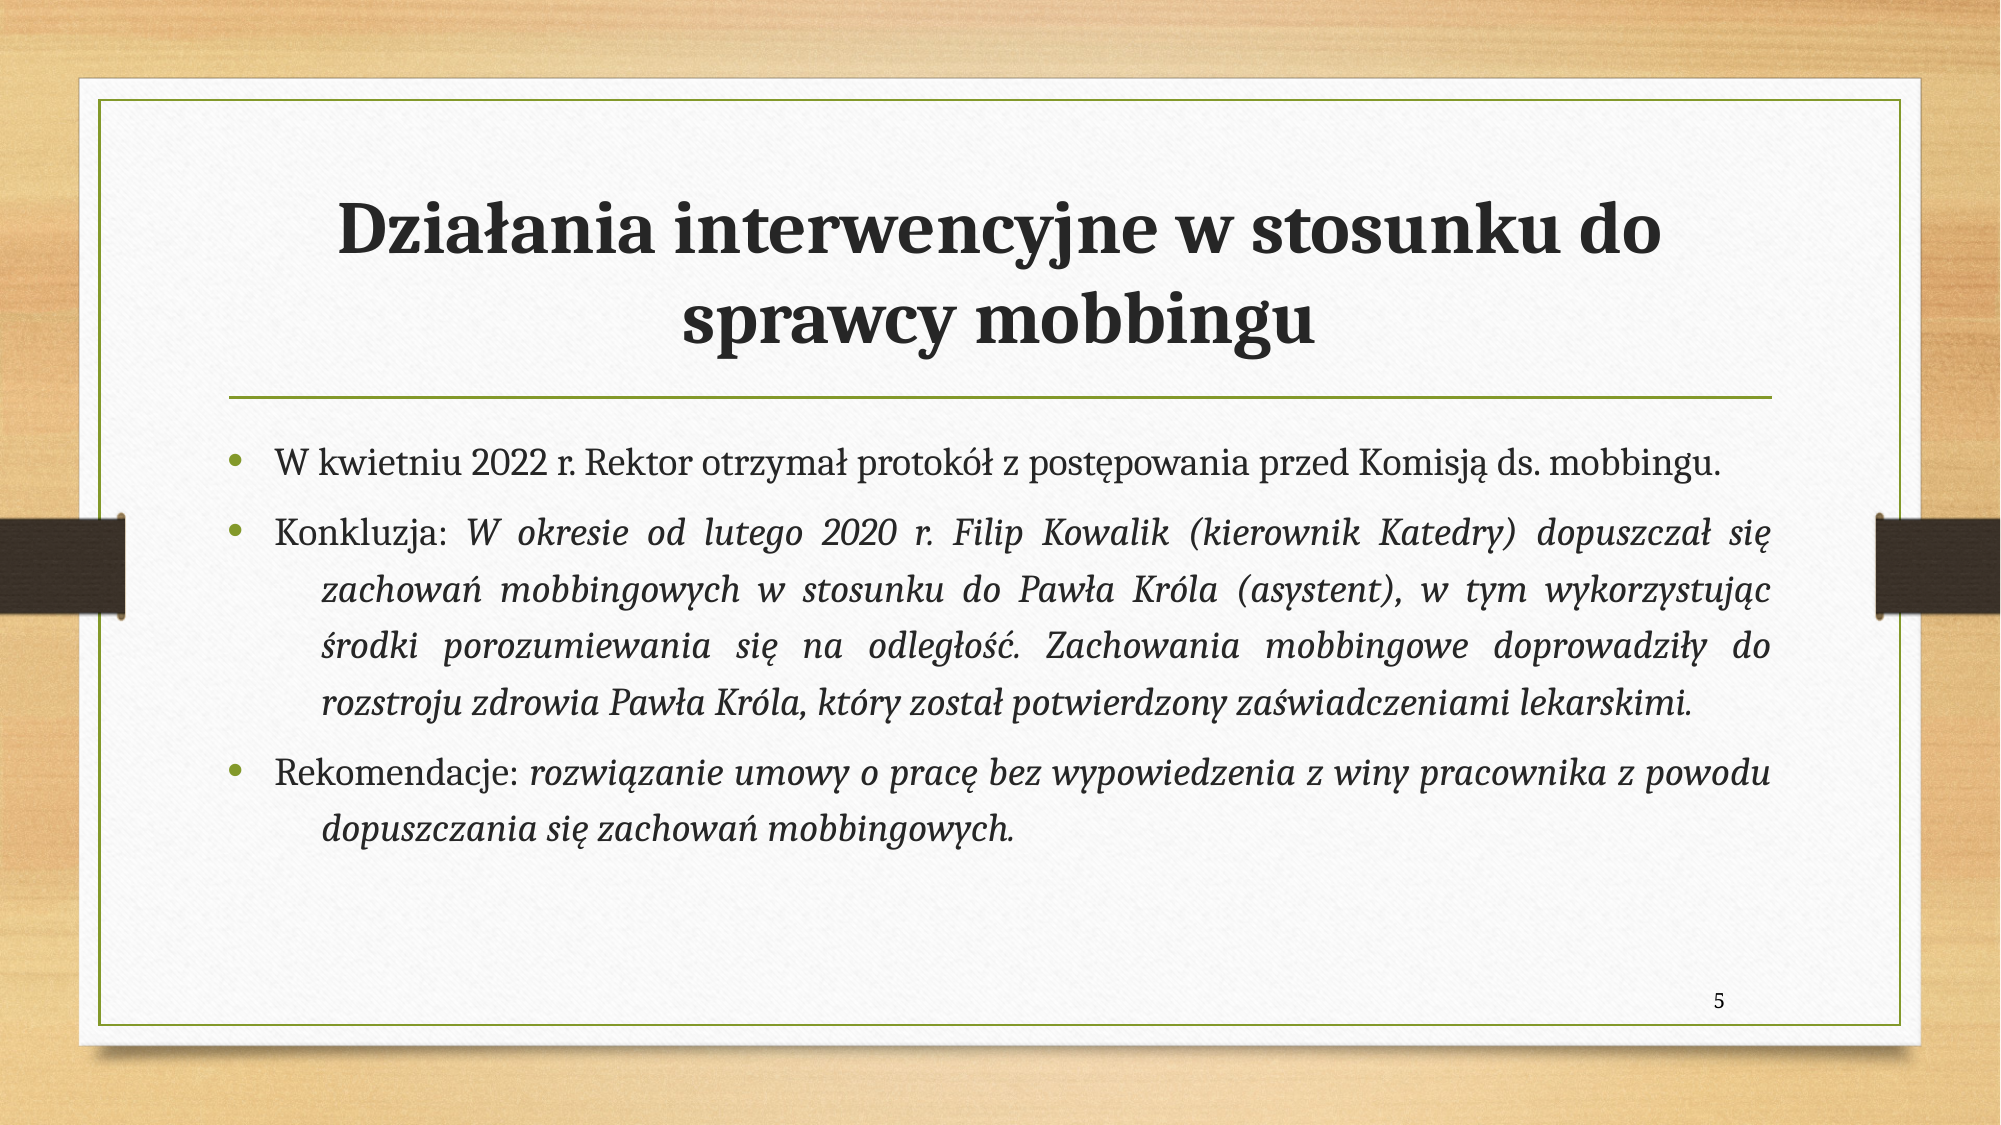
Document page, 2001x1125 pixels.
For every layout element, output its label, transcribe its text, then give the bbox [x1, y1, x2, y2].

title Działania interwencyjne w stosunku do sprawcy mobbingu [212, 161, 1788, 376]
list W kwietniu 2022 r. Rektor otrzymał protokół z postępowania przed Komisją ds. mobbingu. Konkluzja: W okresie od lutego 2020 r. Filip Kowalik (kierownik Katedry) dopuszczał się zachowań mobbingowych w stosunku do Pawła Króla (asystent), w tym wykorzystując środki porozumiewania się na odległość. Zachowania mobbingowe doprowadziły do rozstroju zdrowia Pawła Króla, który został potwierdzony zaświadczeniami lekarskimi. Rekomendacje: rozwiązanie umowy o pracę bez wypowiedzenia z winy pracownika z powodu dopuszczania się zachowań mobbingowych. [212, 419, 1788, 964]
text_box [1698, 979, 1788, 1026]
